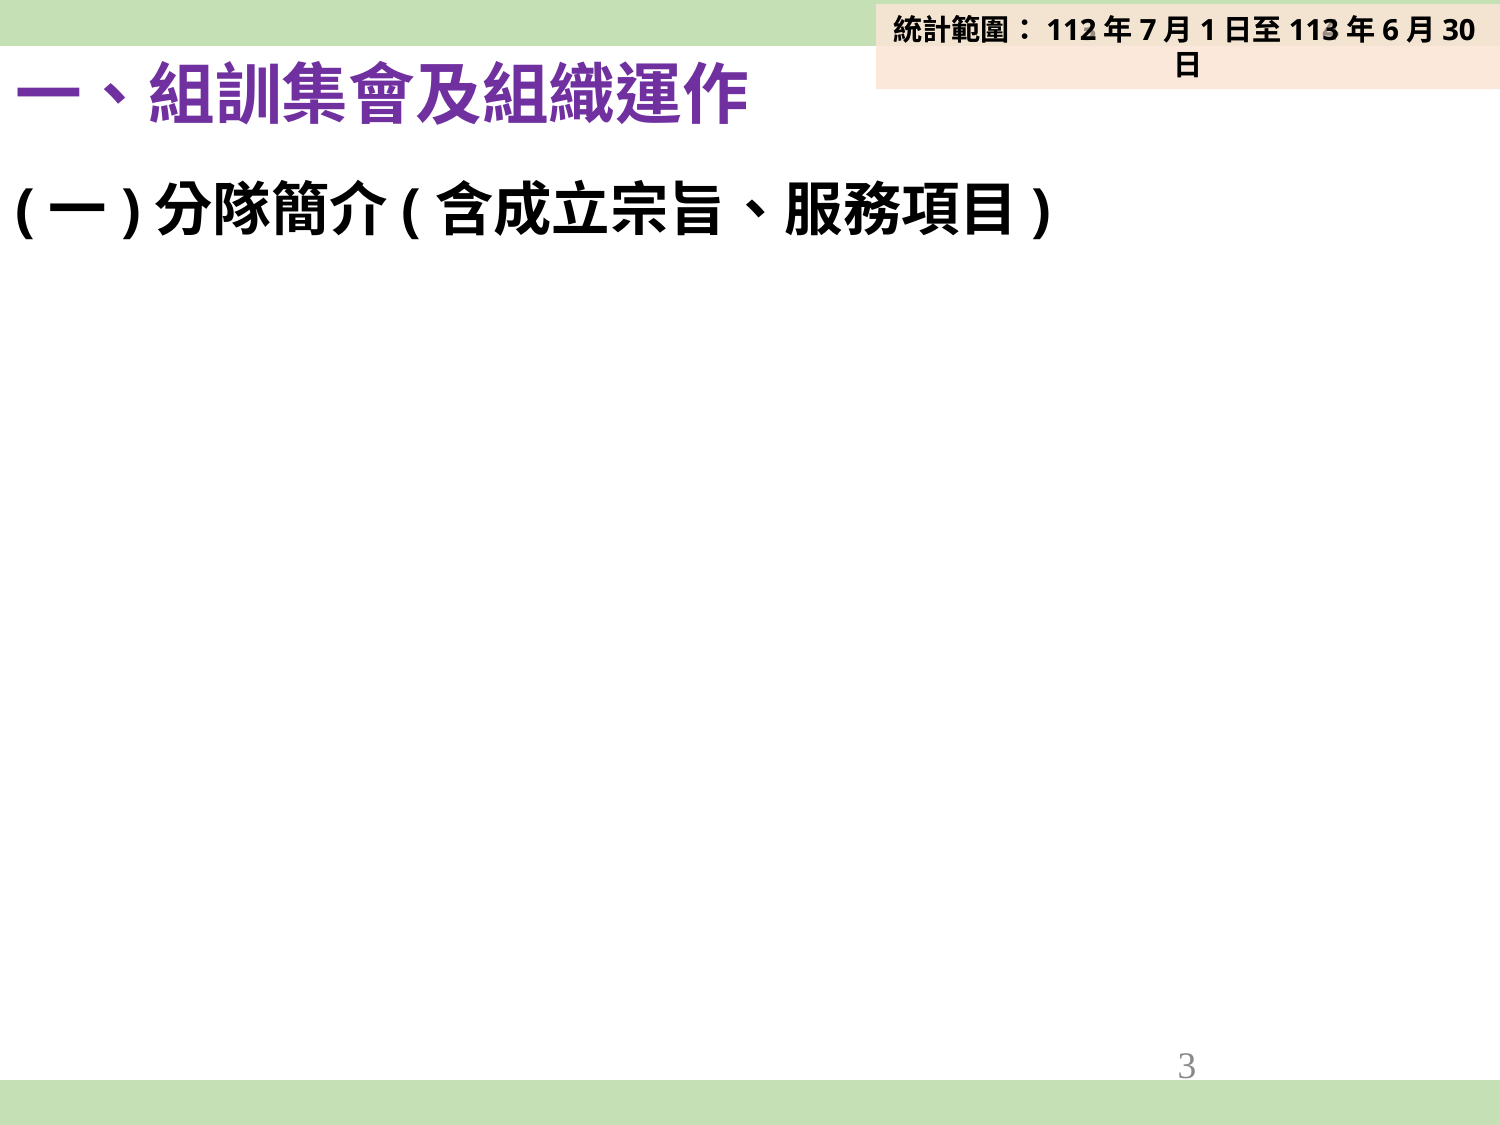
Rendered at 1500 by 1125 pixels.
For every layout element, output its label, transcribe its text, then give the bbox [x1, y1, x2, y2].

text_box (一)分隊簡介(含成立宗旨、服務項目) [0, 164, 1118, 251]
text_box 統計範圍：112年7月1日至113年6月30日 [876, 4, 1500, 89]
text_box 一、組訓集會及組織運作 [0, 53, 1032, 161]
text_box [1162, 1033, 1500, 1093]
